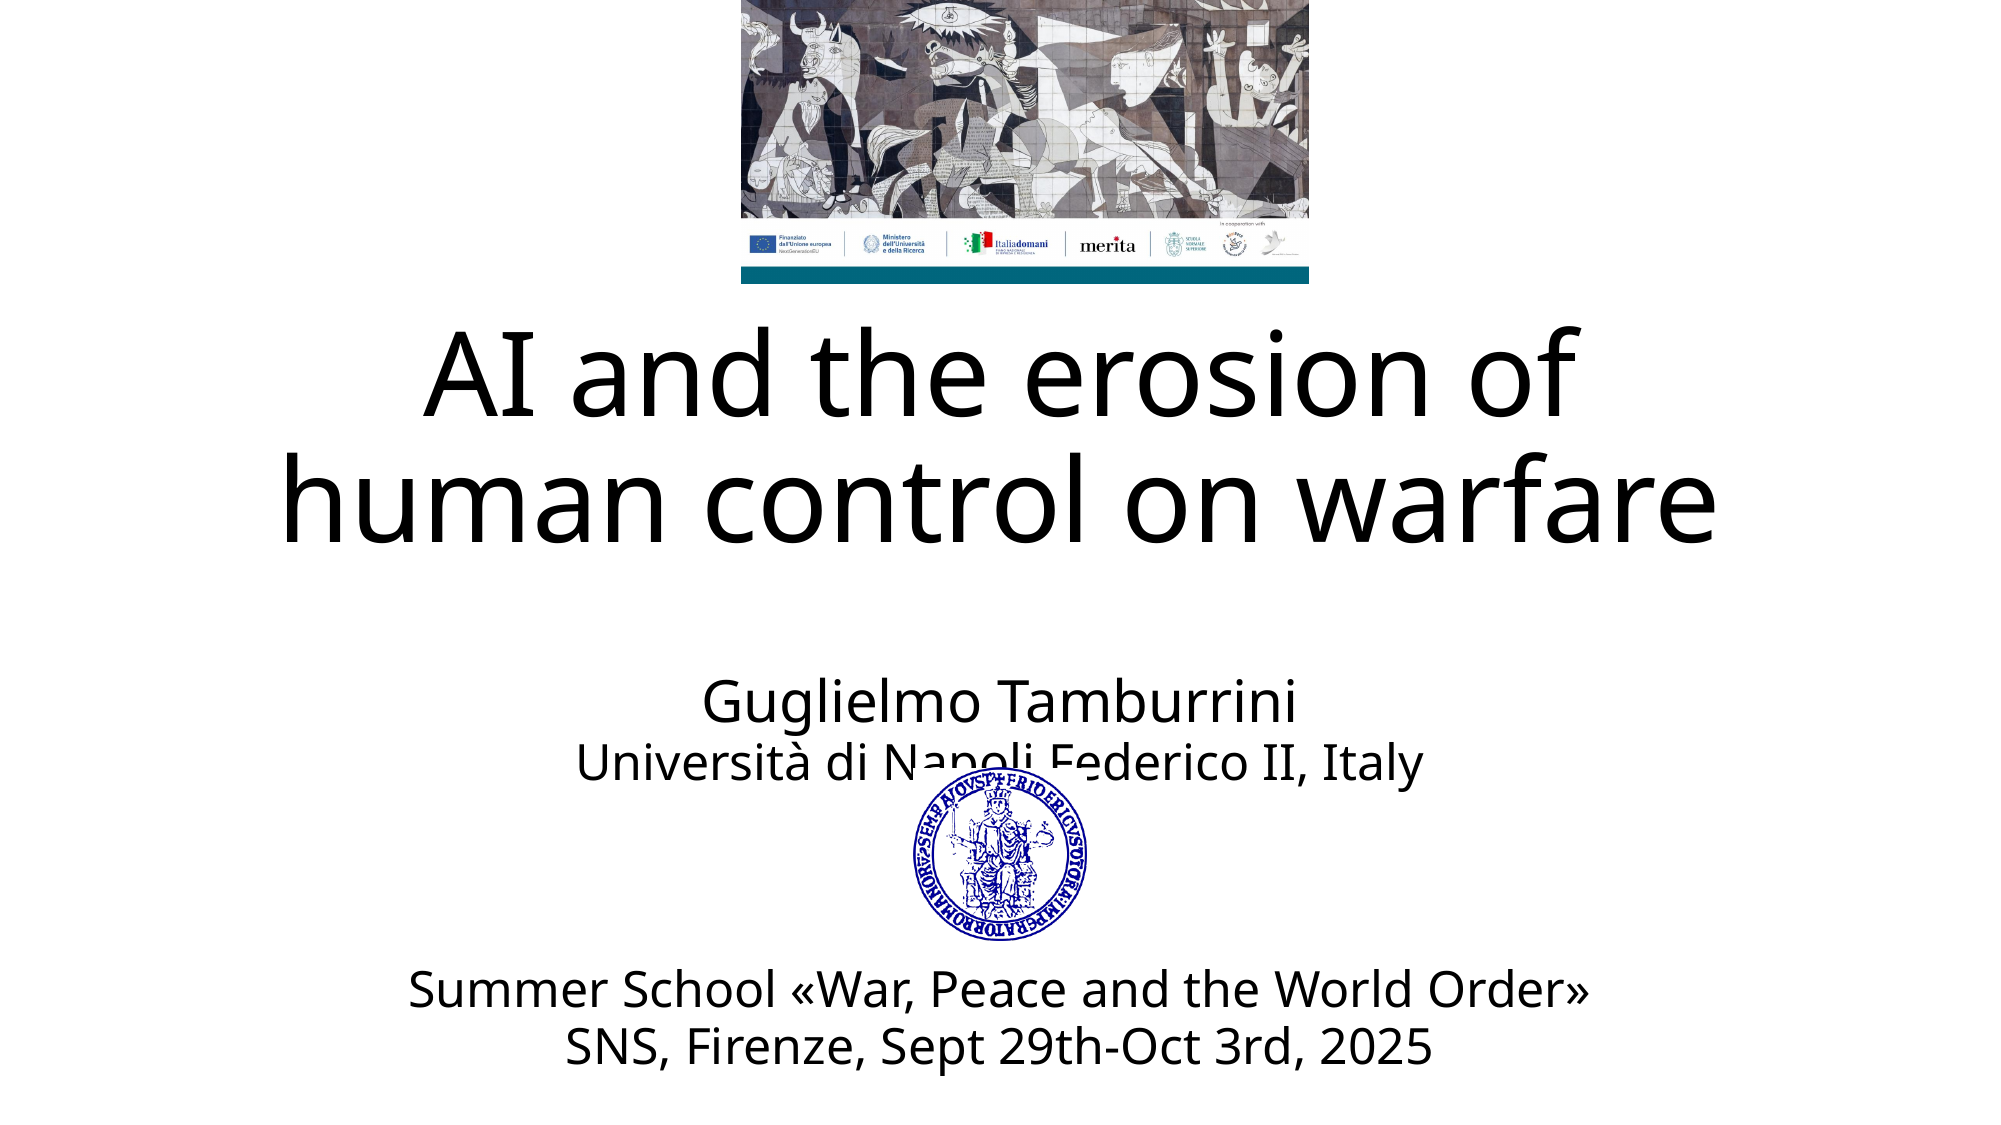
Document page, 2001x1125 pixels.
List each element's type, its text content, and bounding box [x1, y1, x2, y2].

picture [913, 767, 1087, 941]
subtitle Guglielmo Tamburrini Università di Napoli Federico II, Italy Summer School «War, Peace and the World Order» SNS, Firenze, Sept 29th-Oct 3rd, 2025 [249, 590, 1750, 1084]
picture [741, 0, 1309, 267]
title AI and the erosion of human control on warfare [249, 184, 1750, 576]
